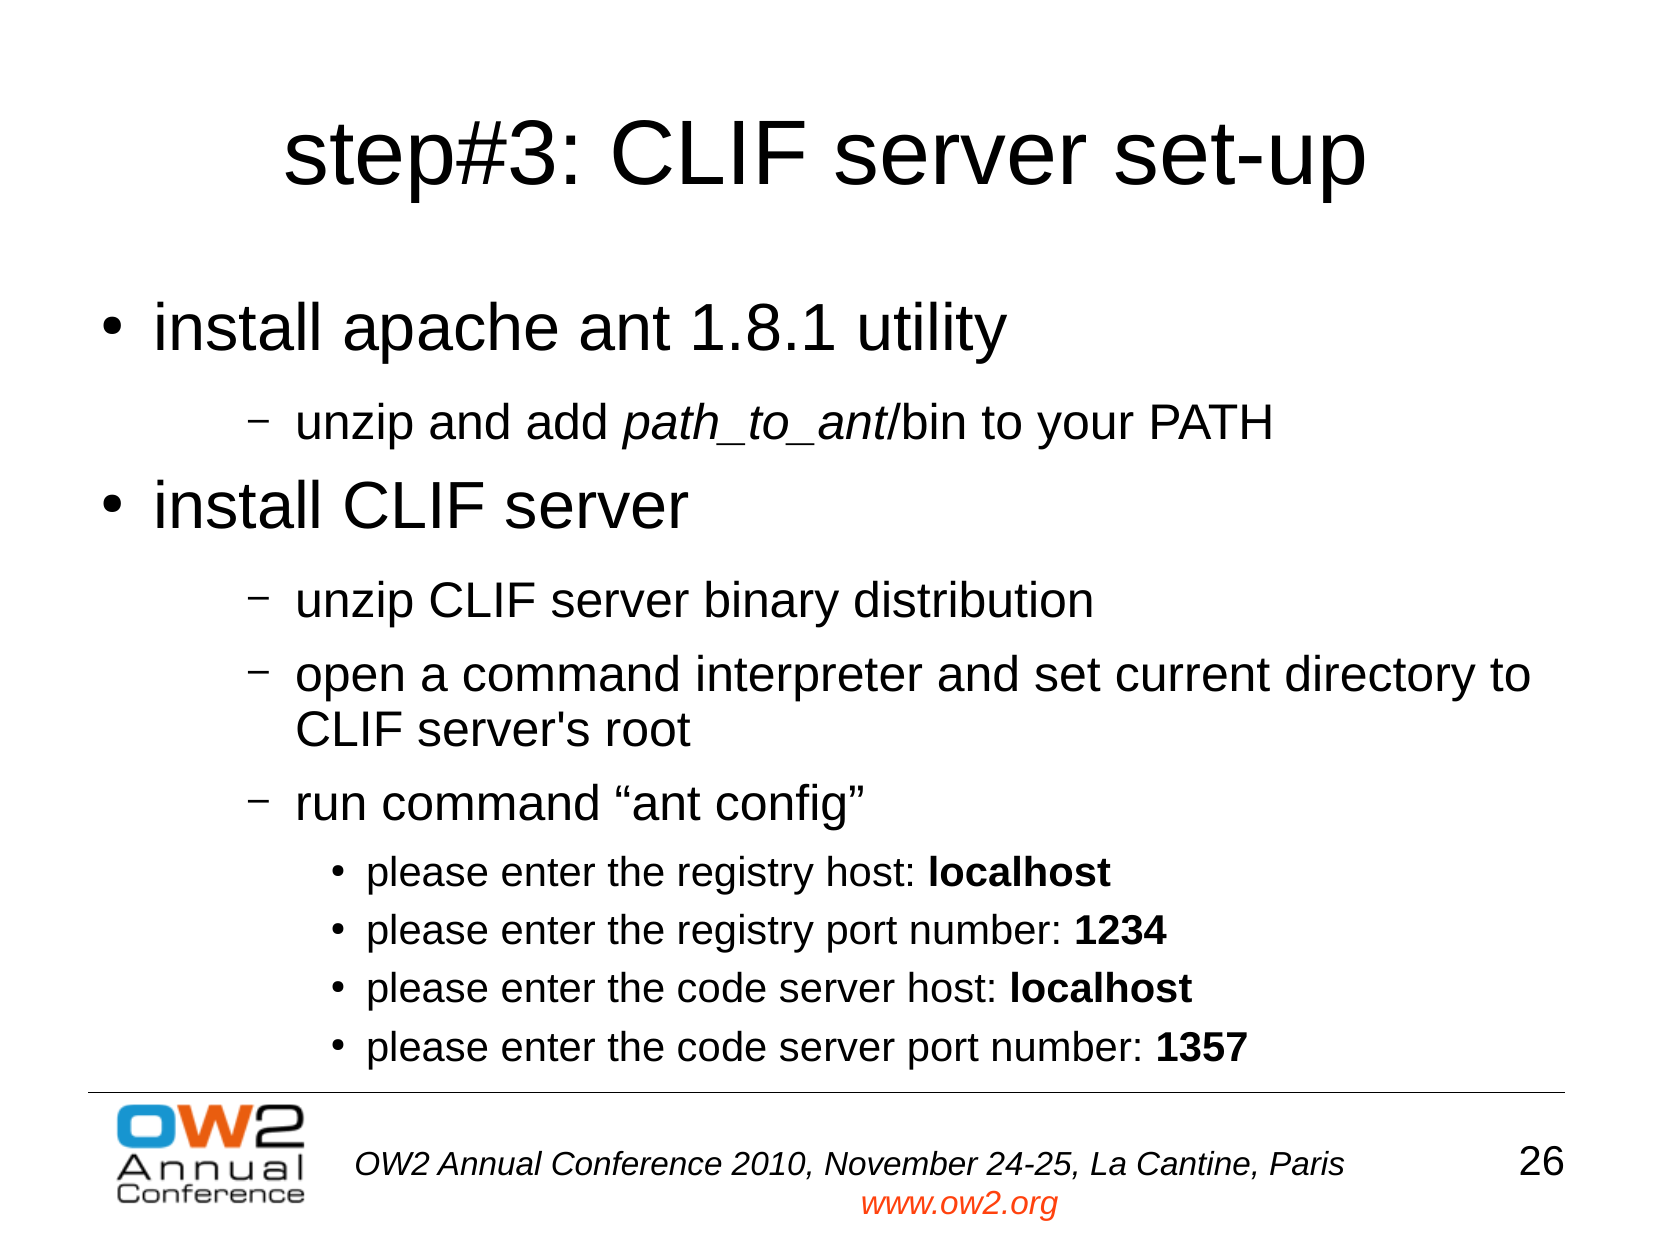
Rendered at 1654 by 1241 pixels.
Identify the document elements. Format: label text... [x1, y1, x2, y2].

title step#3: CLIF server set-up [82, 49, 1571, 257]
list install apache ant 1.8.1 utility unzip and add path_to_ant/bin to your PATH install CLIF server unzip CLIF server binary distribution open a command interpreter and set current directory to CLIF server's root run command “ant config” please enter the registry host: localhost please enter the registry port number: 1234 please enter the code server host: localhost please enter the code server port number: 1357 [82, 290, 1571, 1109]
picture [88, 1109, 333, 1213]
